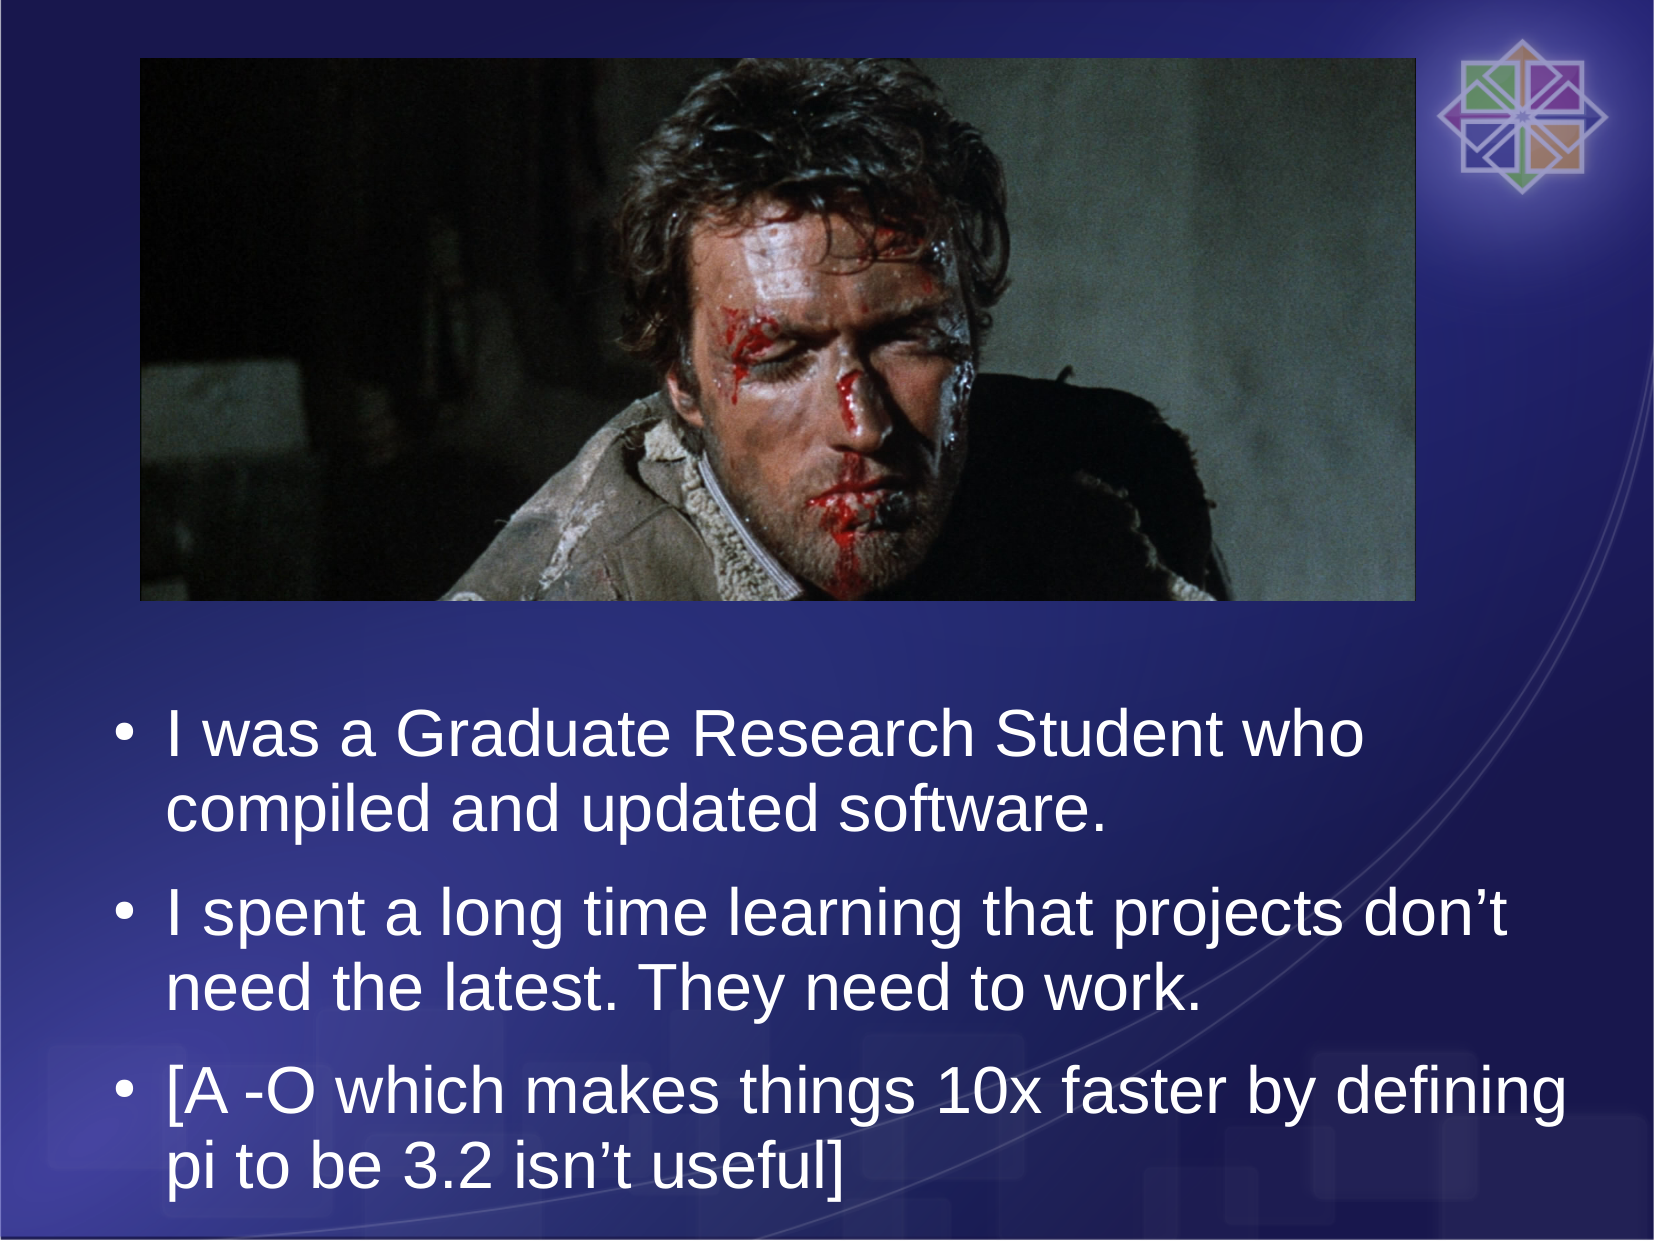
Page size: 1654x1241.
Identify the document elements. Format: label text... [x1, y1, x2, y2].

picture [0, 0, 1654, 1241]
list I was a Graduate Research Student who compiled and updated software. I spent a long time learning that projects don’t need the latest. They need to work. [A -O which makes things 10x faster by defining pi to be 3.2 isn’t useful] [94, 695, 1584, 1207]
